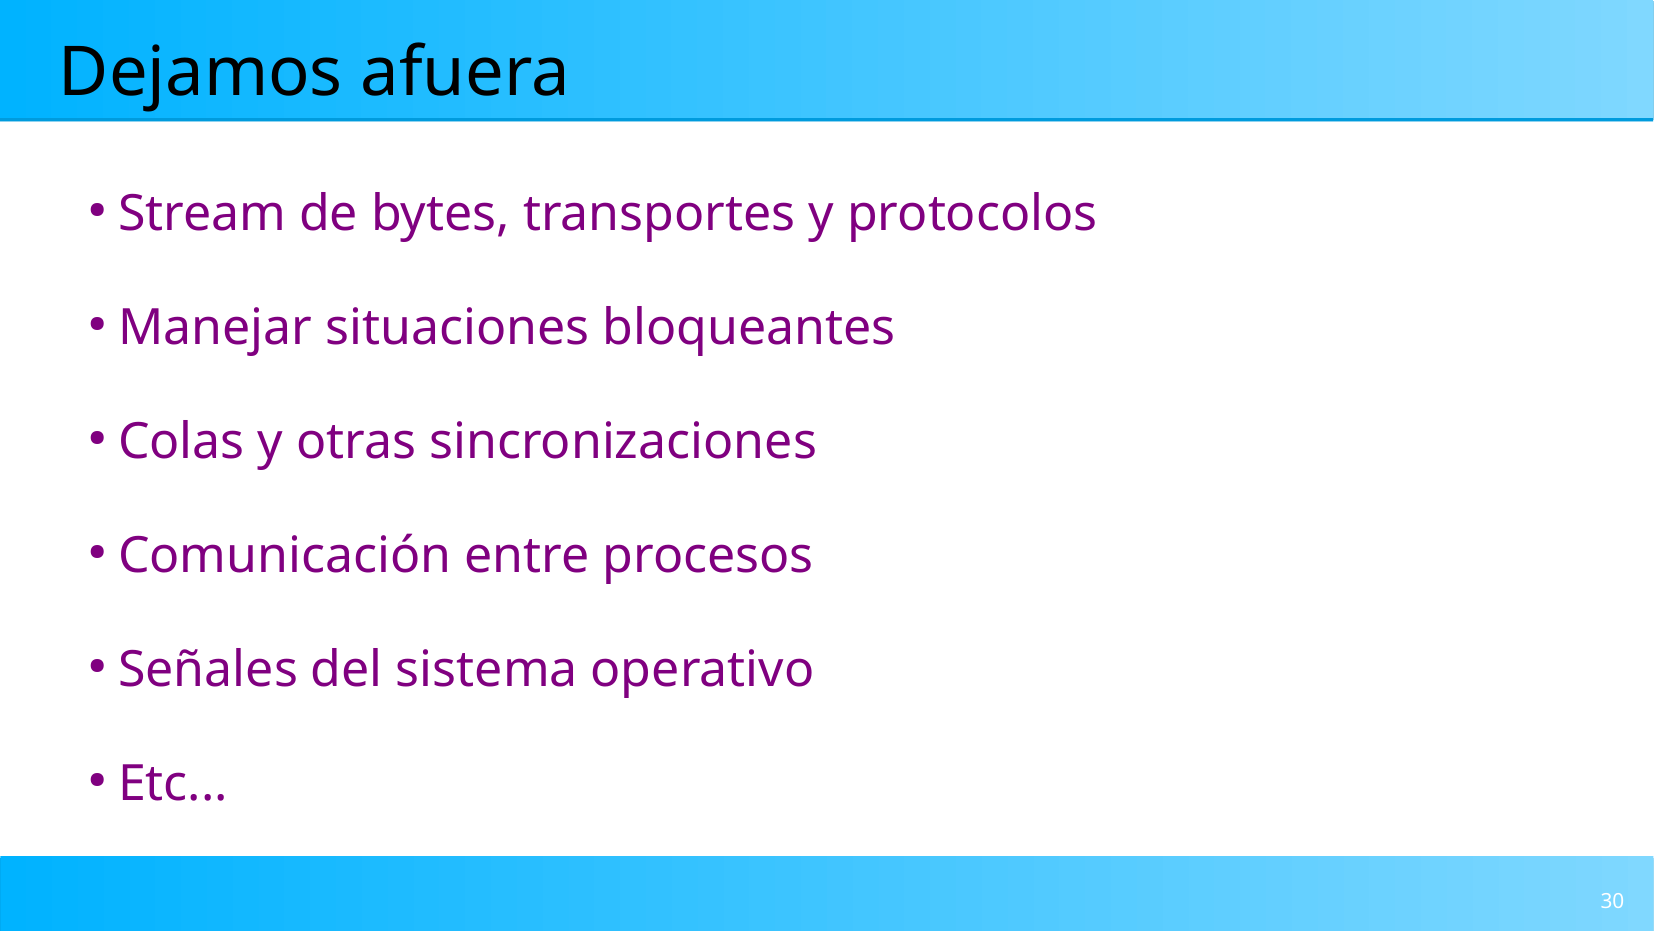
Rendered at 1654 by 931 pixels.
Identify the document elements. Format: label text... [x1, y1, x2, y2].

title Dejamos afuera [59, 29, 1595, 108]
list Stream de bytes, transportes y protocolos Manejar situaciones bloqueantes Colas y otras sincronizaciones Comunicación entre procesos Señales del sistema operativo Etc... [59, 177, 1595, 768]
